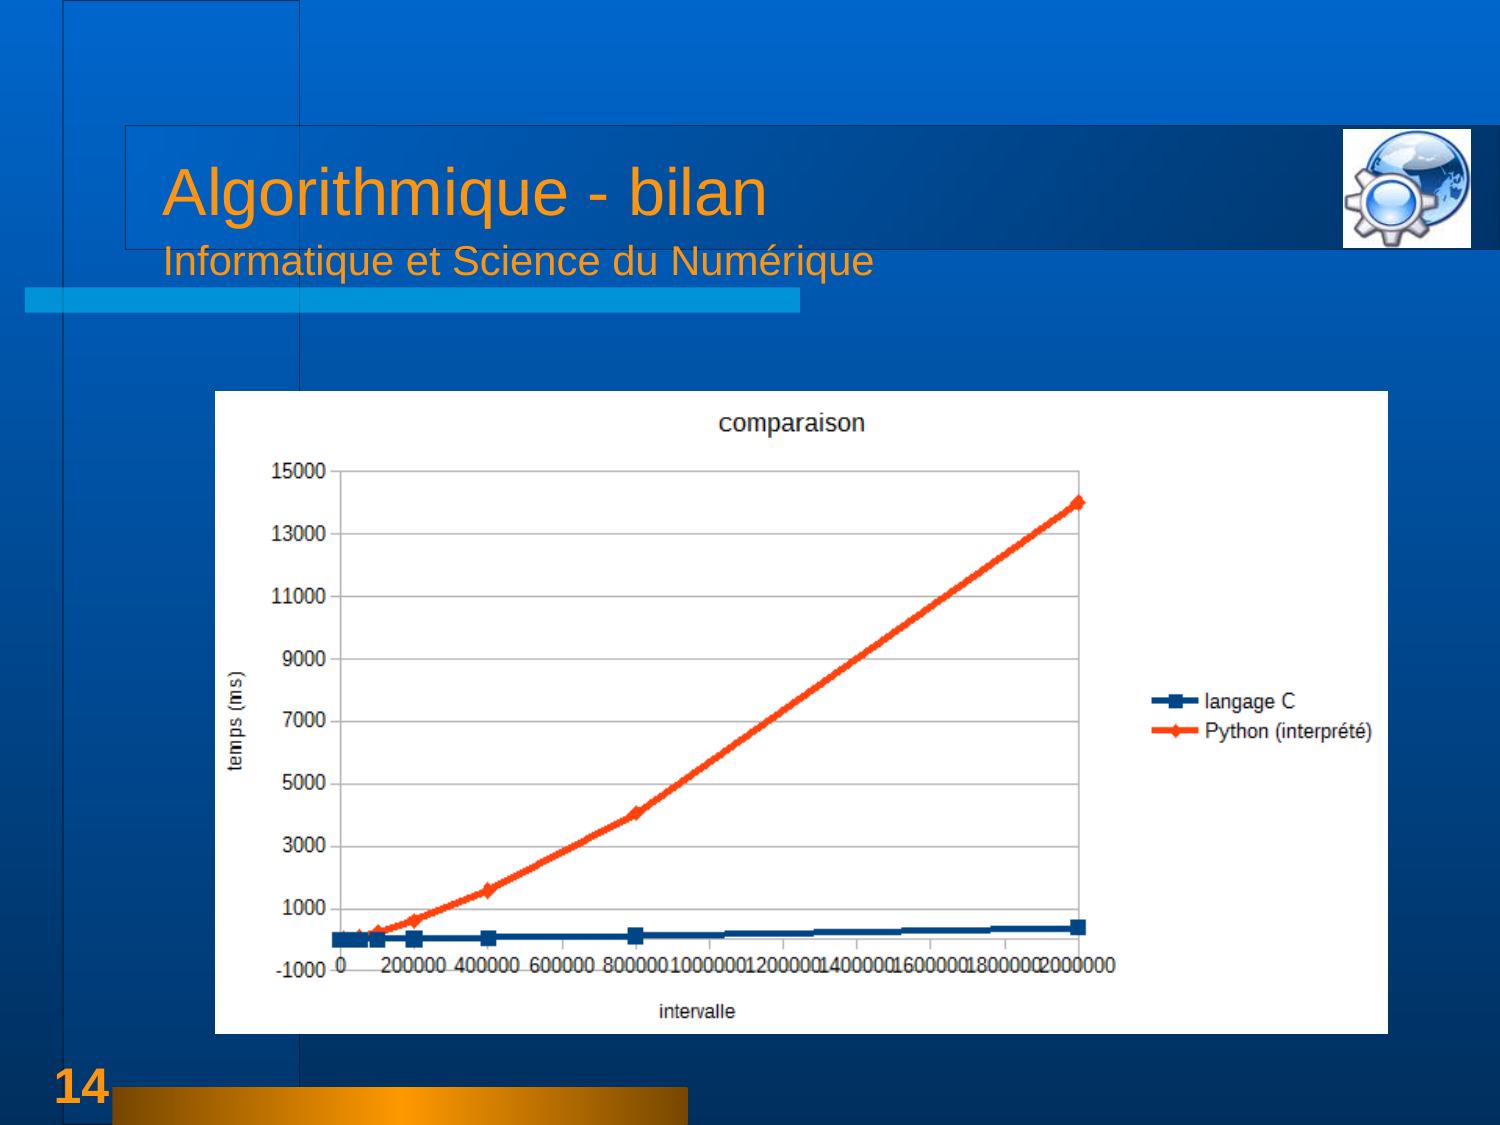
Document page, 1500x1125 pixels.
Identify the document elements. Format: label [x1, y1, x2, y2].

picture [215, 391, 1388, 1034]
picture [1343, 129, 1471, 248]
